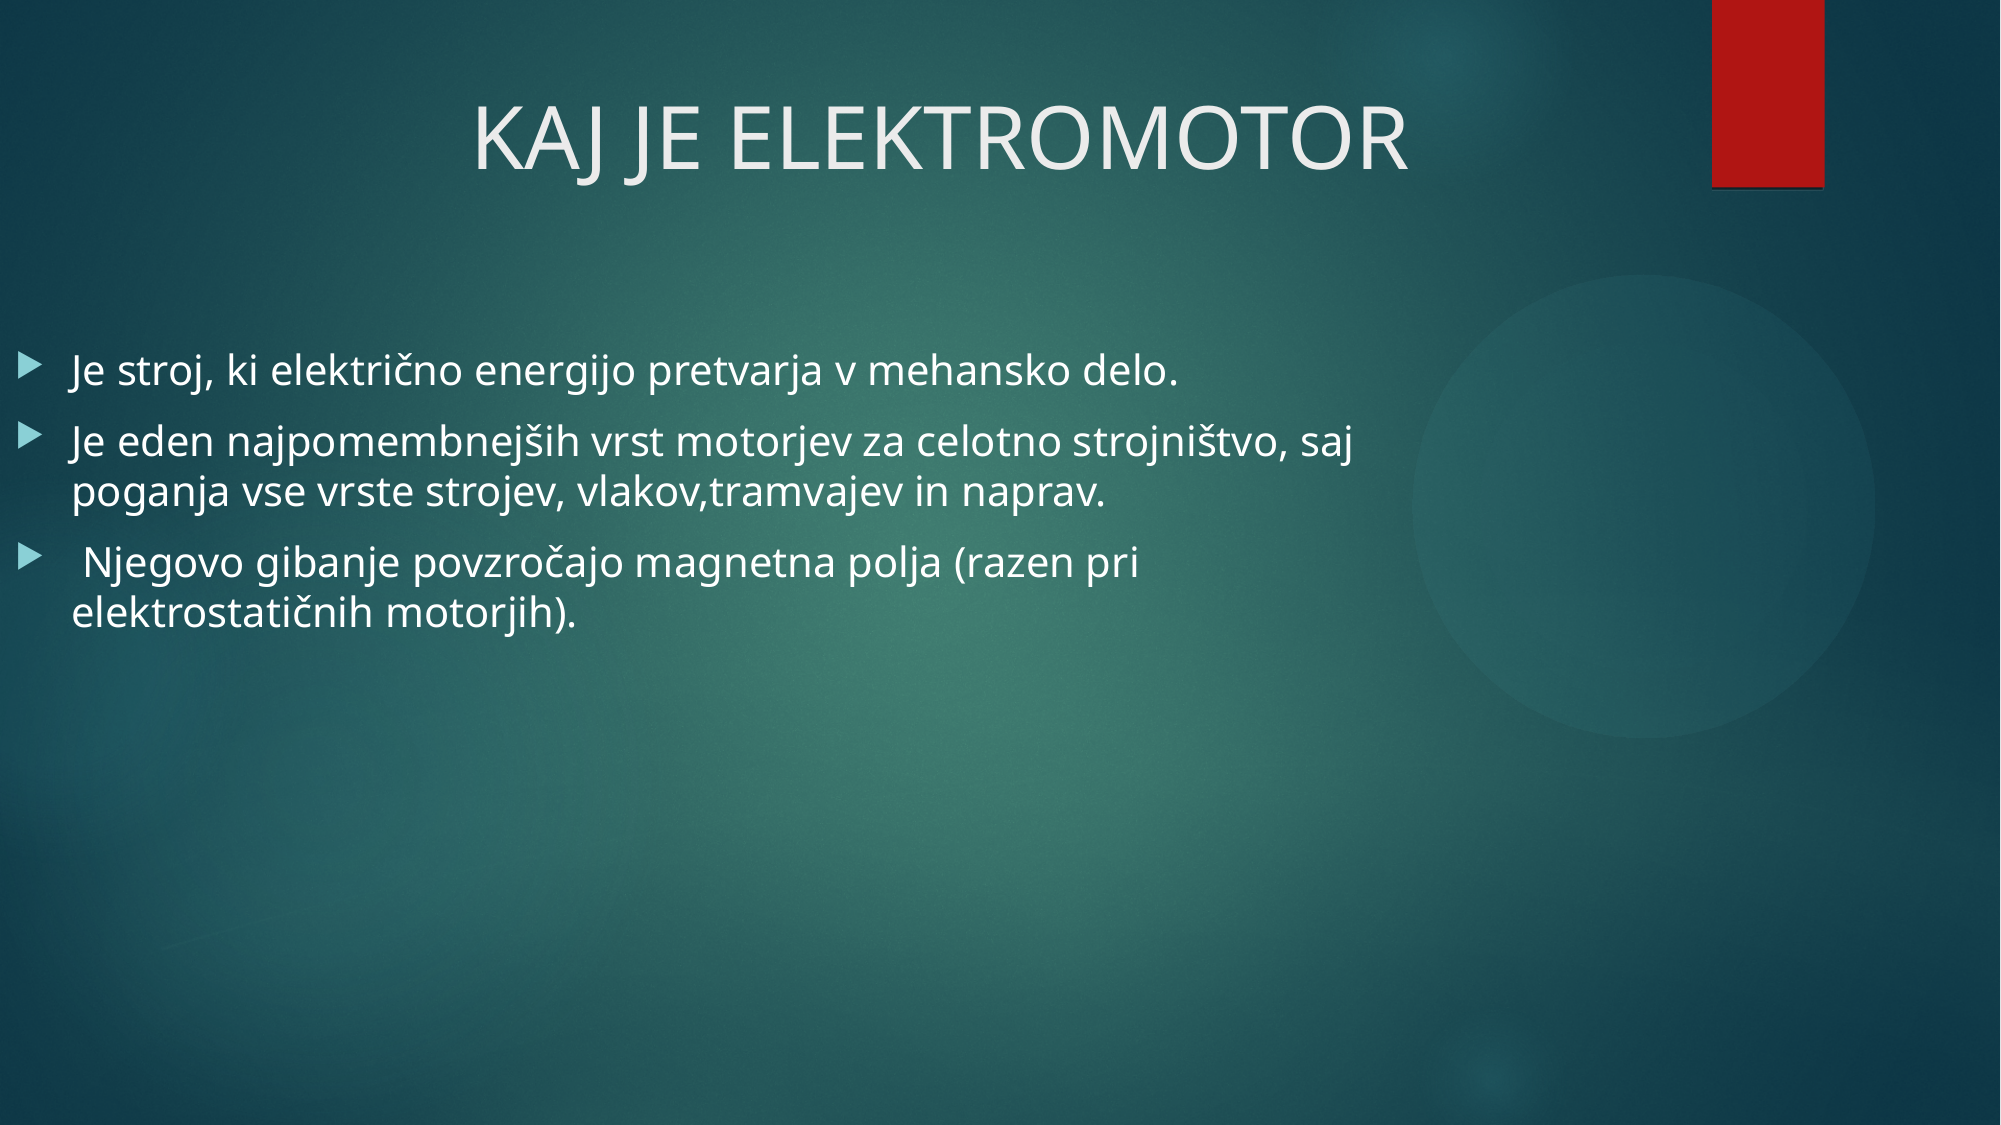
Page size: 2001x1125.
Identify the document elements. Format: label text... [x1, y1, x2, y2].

picture [0, 0, 2001, 1125]
list Je stroj, ki električno energijo pretvarja v mehansko delo. Je eden najpomembnejših vrst motorjev za celotno strojništvo, saj poganja vse vrste strojev, vlakov,tramvajev in naprav. Njegovo gibanje povzročajo magnetna polja (razen pri elektrostatičnih motorjih). [0, 336, 1468, 1025]
title KAJ JE ELEKTROMOTOR [0, 74, 1543, 304]
